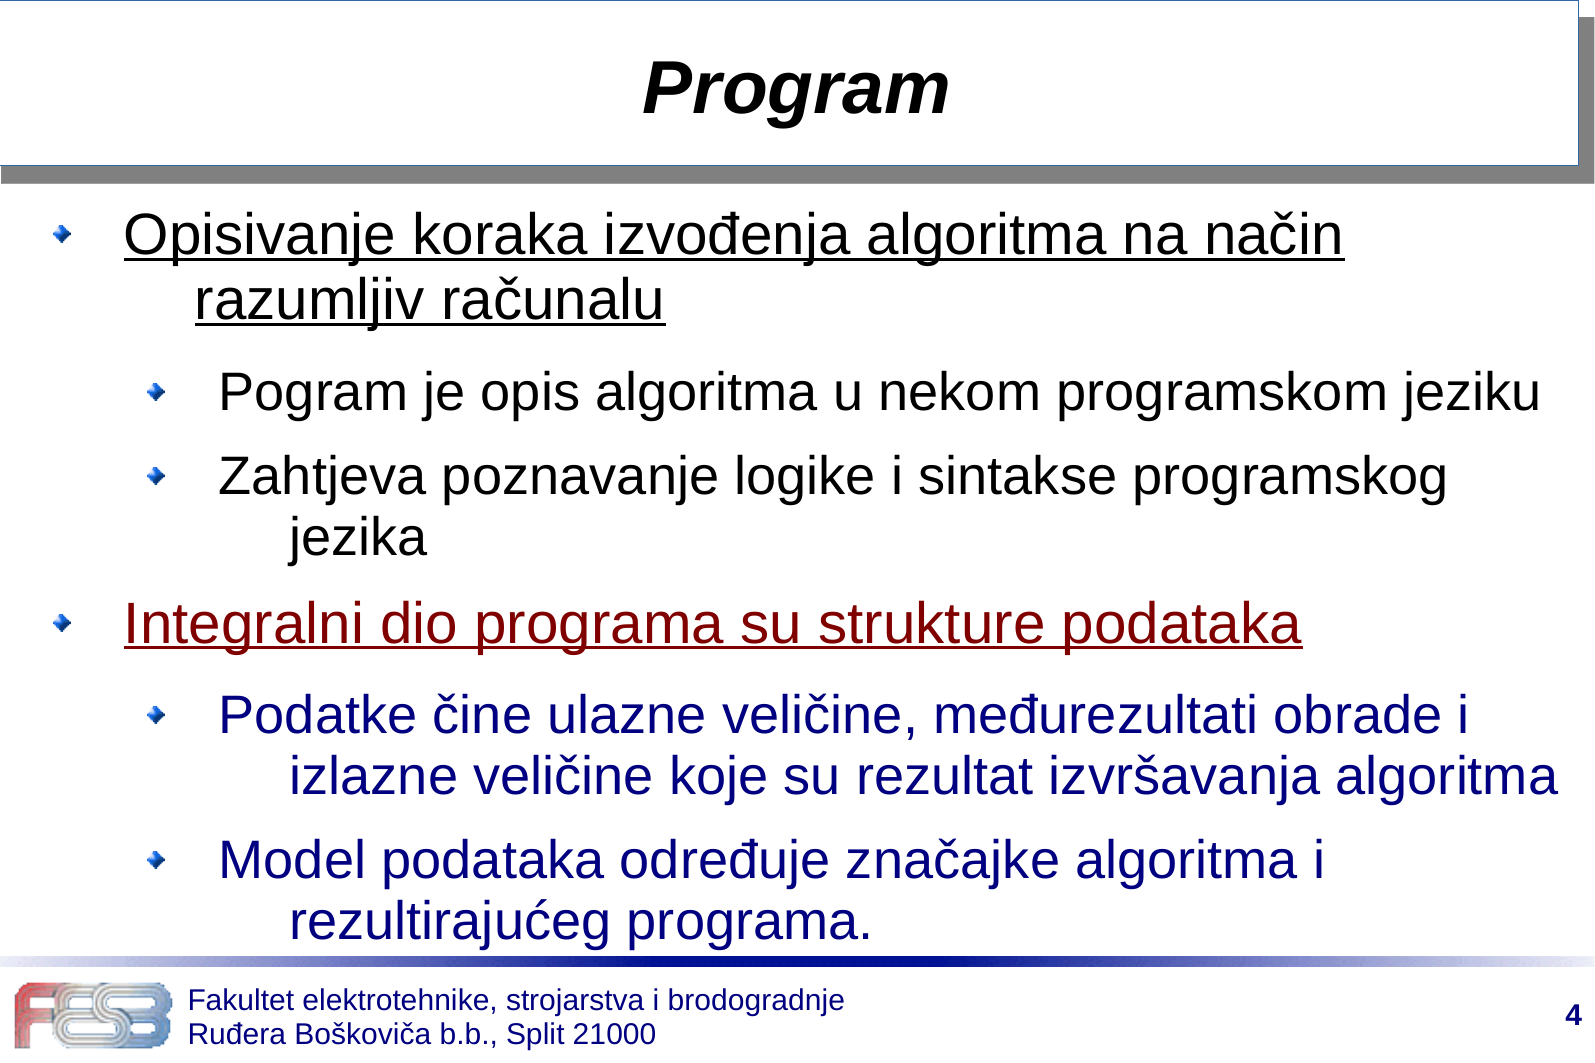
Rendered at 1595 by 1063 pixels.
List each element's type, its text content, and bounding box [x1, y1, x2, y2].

list Opisivanje koraka izvođenja algoritma na način razumljiv računalu Pogram je opis algoritma u nekom programskom jeziku Zahtjeva poznavanje logike i sintakse programskog jezika Integralni dio programa su strukture podataka Podatke čine ulazne veličine, međurezultati obrade i izlazne veličine koje su rezultat izvršavanja algoritma Model podataka određuje značajke algoritma i rezultirajućeg programa. [29, 201, 1565, 944]
picture [9, 975, 177, 1059]
picture [0, 956, 1595, 967]
title Program [0, 0, 1595, 175]
